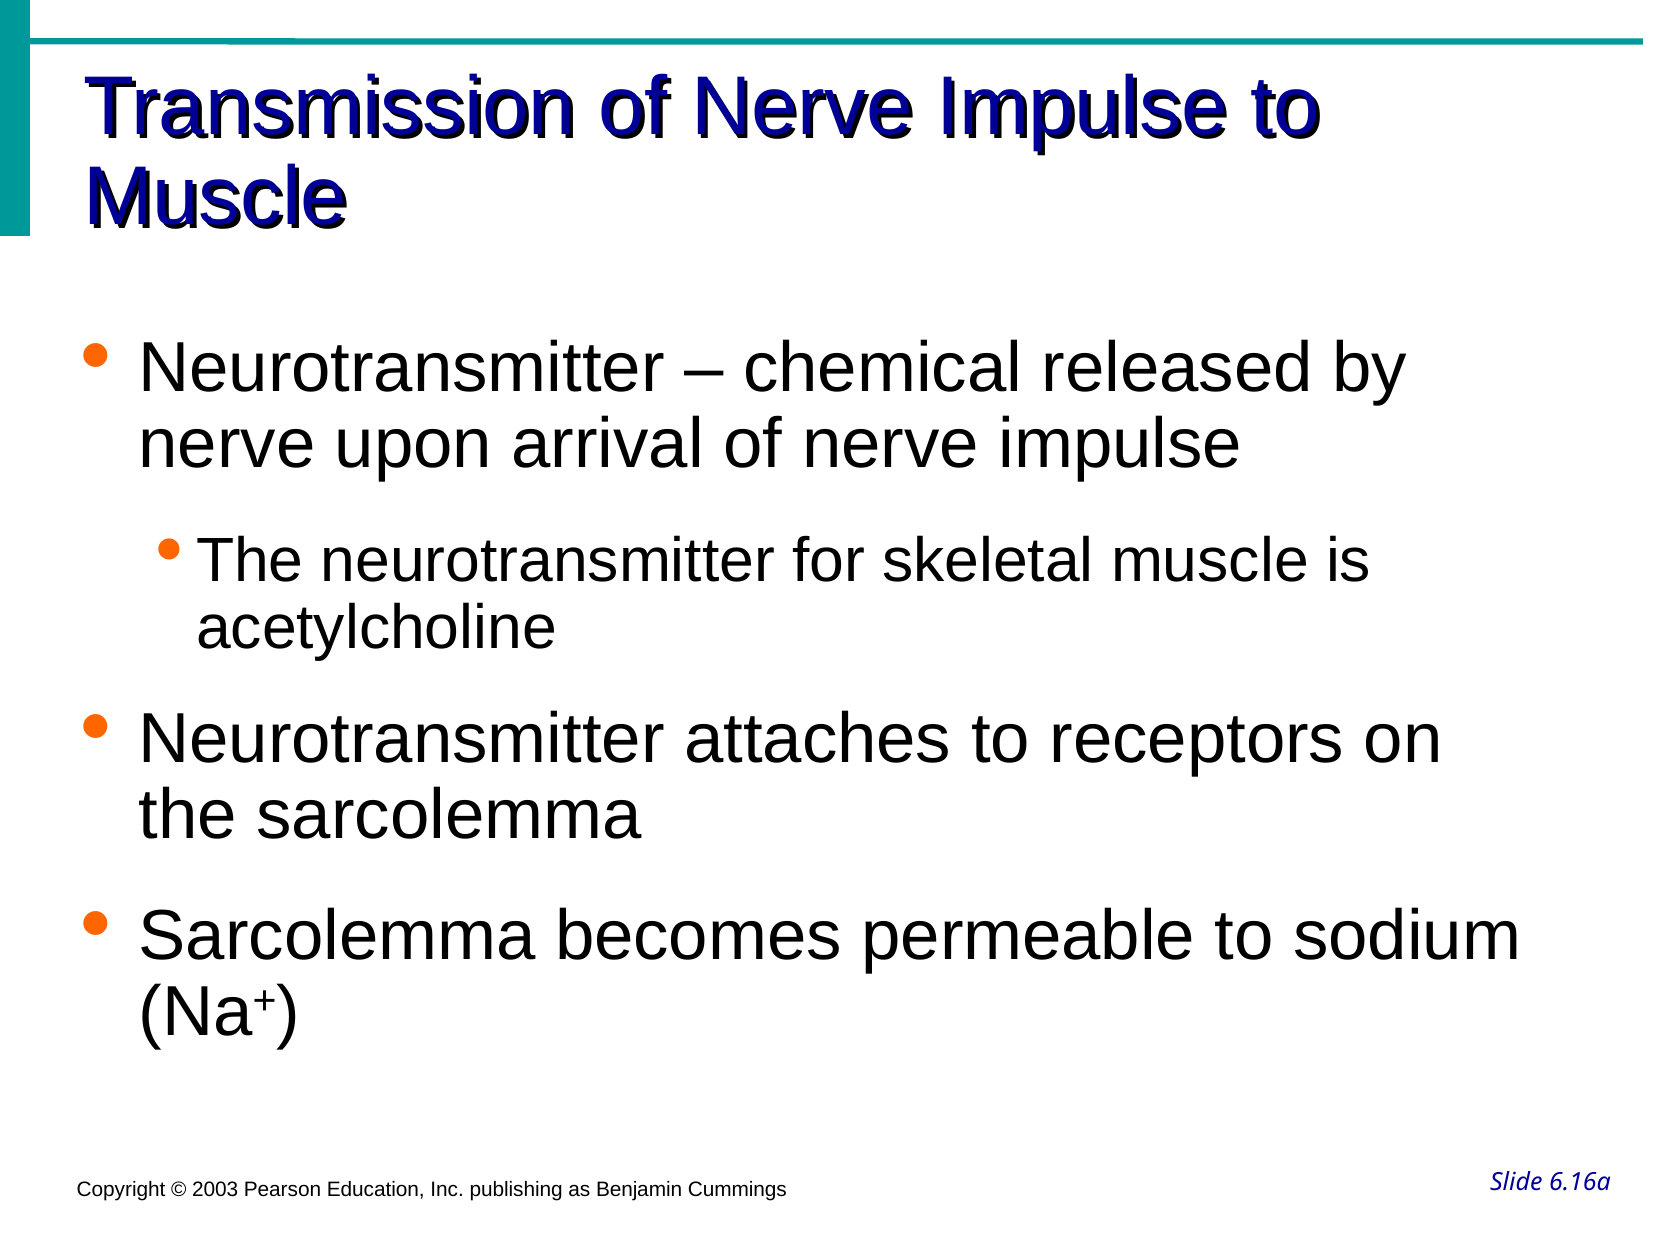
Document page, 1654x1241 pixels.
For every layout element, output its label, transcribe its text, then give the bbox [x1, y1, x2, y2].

text_box Copyright © 2003 Pearson Education, Inc. publishing as Benjamin Cummings [61, 1168, 802, 1209]
list Transmission of Nerve Impulse to Muscle [68, 55, 1585, 271]
text_box Neurotransmitter – chemical released by nerve upon arrival of nerve impulse The neurotransmitter for skeletal muscle is acetylcholine Neurotransmitter attaches to receptors on the sarcolemma Sarcolemma becomes permeable to sodium (Na+) [68, 322, 1560, 1059]
text_box [0, 0, 28, 235]
title Slide 6.16a [1391, 1157, 1626, 1213]
